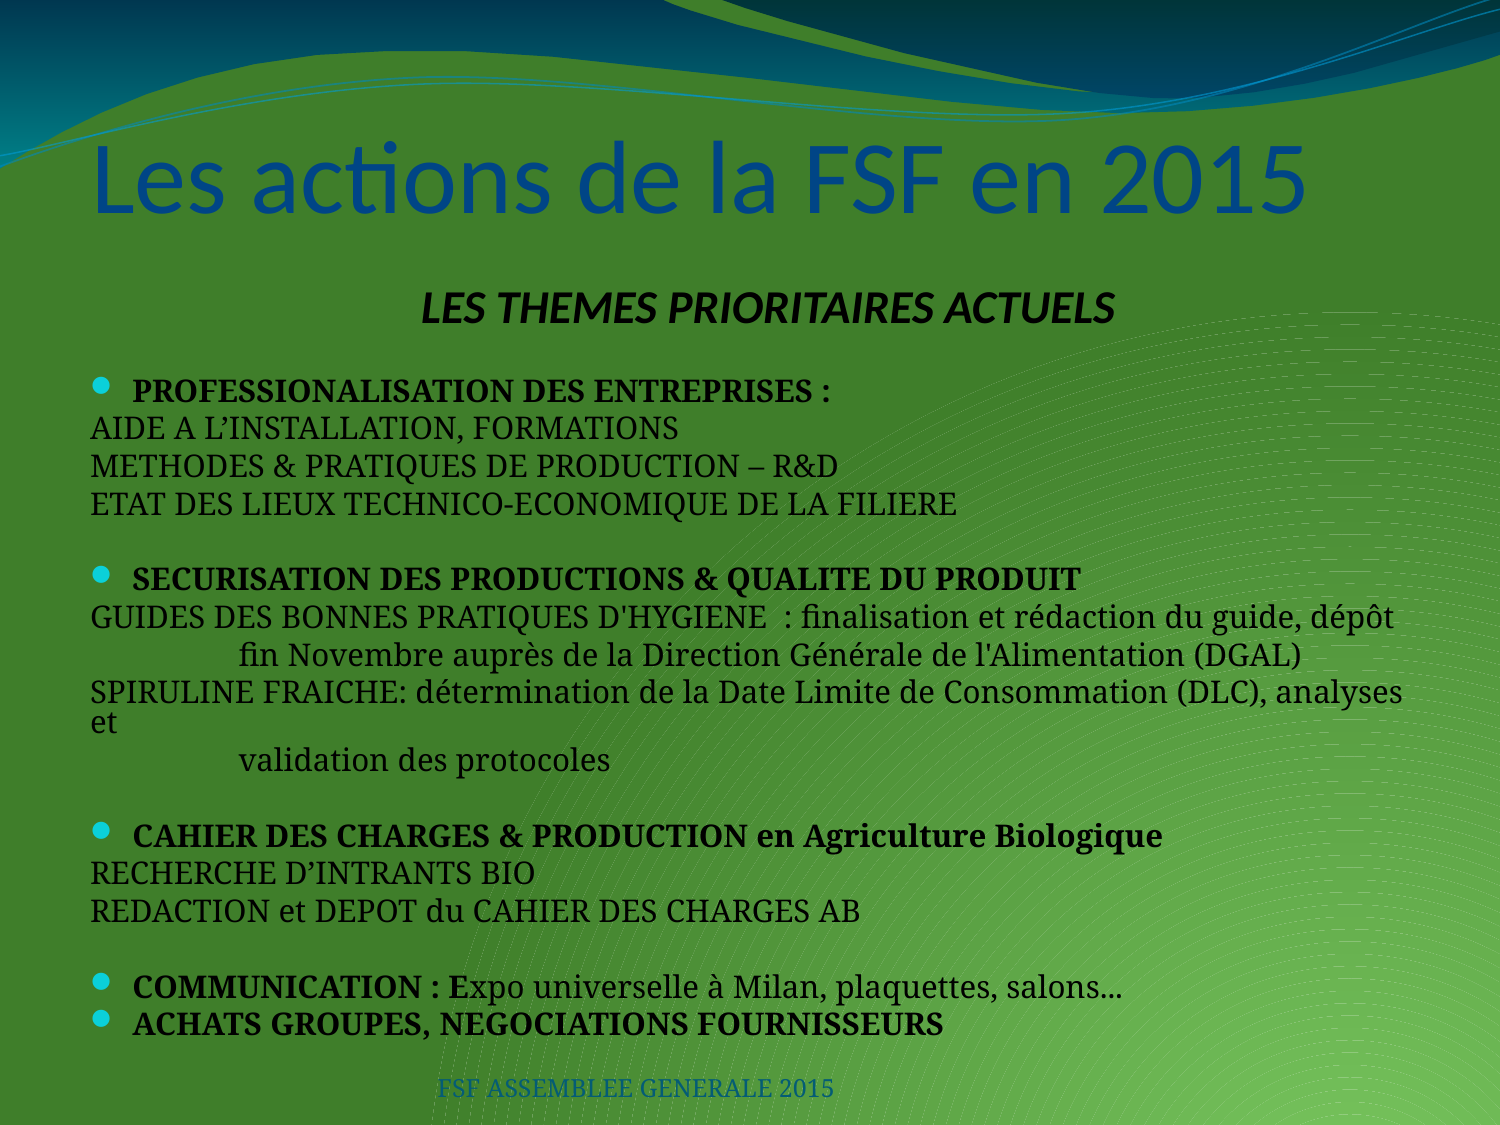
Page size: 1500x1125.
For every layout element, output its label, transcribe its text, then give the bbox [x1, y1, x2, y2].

title Les actions de la FSF en 2015 [90, 47, 1441, 235]
list LES THEMES PRIORITAIRES ACTUELS PROFESSIONALISATION DES ENTREPRISES : AIDE A L’INSTALLATION, FORMATIONS METHODES & PRATIQUES DE PRODUCTION – R&D ETAT DES LIEUX TECHNICO-ECONOMIQUE DE LA FILIERE SECURISATION DES PRODUCTIONS & QUALITE DU PRODUIT GUIDES DES BONNES PRATIQUES D'HYGIENE : finalisation et rédaction du guide, dépôt fin Novembre auprès de la Direction Générale de l'Alimentation (DGAL) SPIRULINE FRAICHE: détermination de la Date Limite de Consommation (DLC), analyses et validation des protocoles CAHIER DES CHARGES & PRODUCTION en Agriculture Biologique RECHERCHE D’INTRANTS BIO REDACTION et DEPOT du CAHIER DES CHARGES AB COMMUNICATION : Expo universelle à Milan, plaquettes, salons... ACHATS GROUPES, NEGOCIATIONS FOURNISSEURS [75, 234, 1426, 1075]
picture [65, 137, 83, 143]
text_box FSF ASSEMBLEE GENERALE 2015 [437, 1042, 988, 1103]
